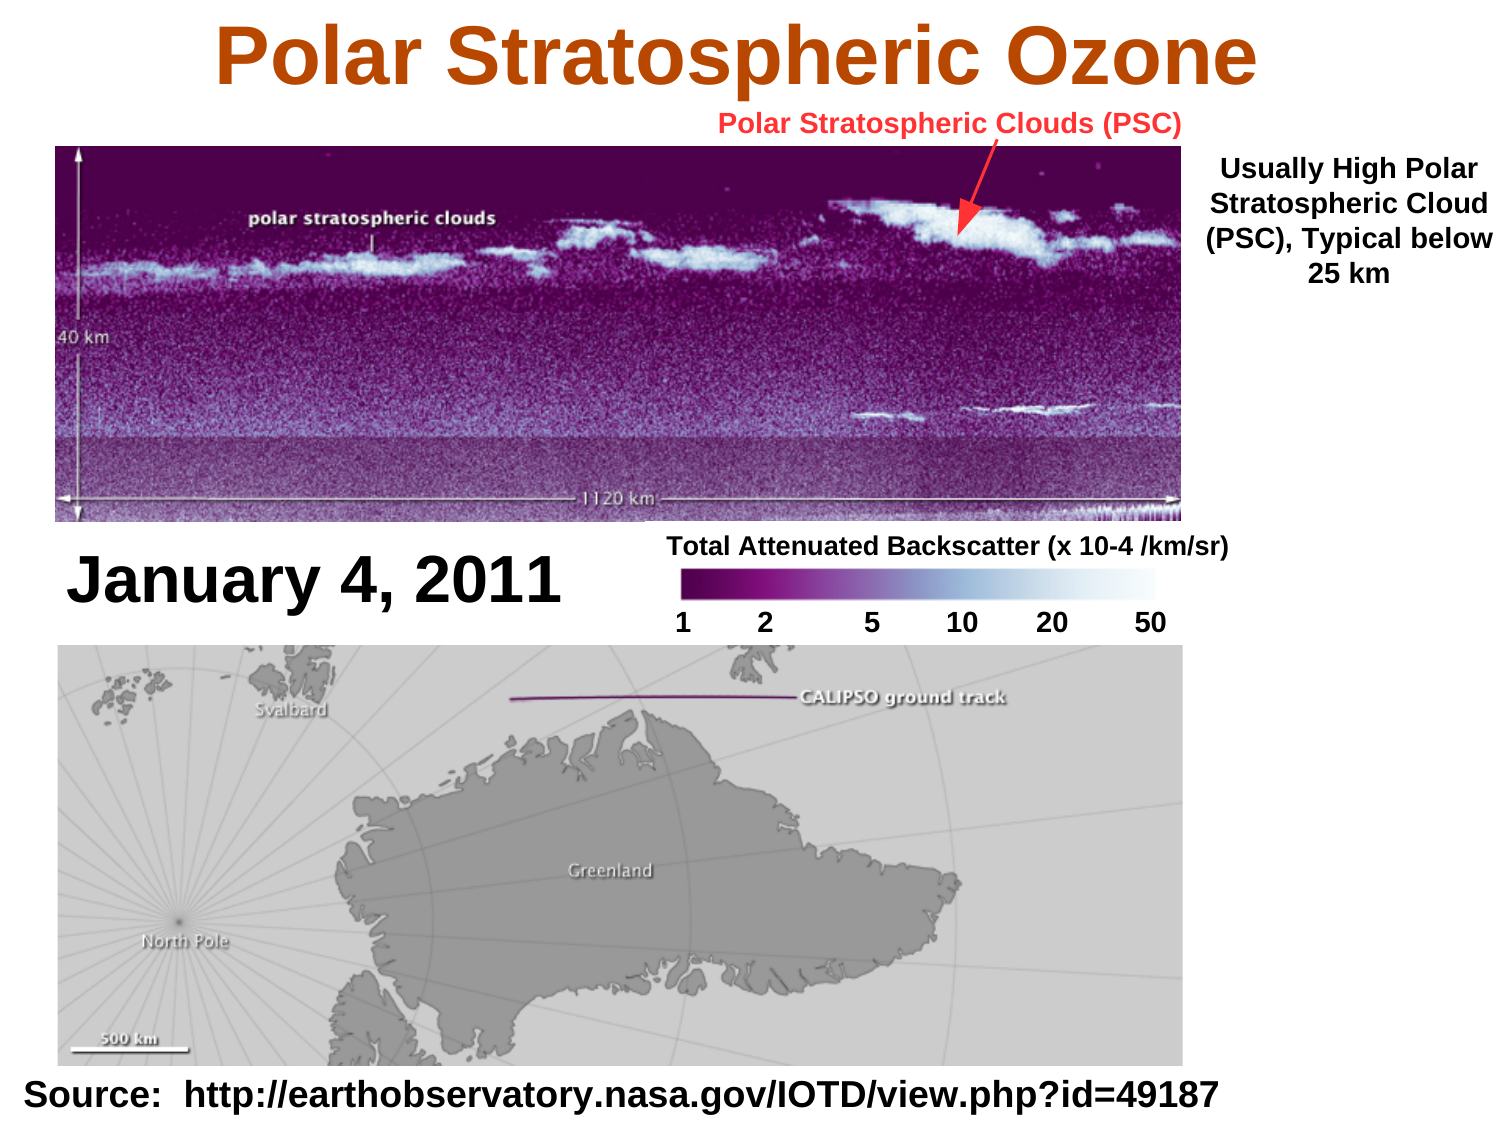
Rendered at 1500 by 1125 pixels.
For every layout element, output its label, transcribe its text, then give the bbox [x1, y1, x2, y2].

text_box Polar Stratospheric Clouds (PSC) [692, 103, 1212, 139]
text_box Polar Stratospheric Ozone [0, 1, 1500, 105]
text_box January 4, 2011 [51, 528, 652, 624]
text_box Usually High Polar Stratospheric Cloud (PSC), Typical below 25 km [1182, 141, 1500, 297]
picture [657, 569, 1180, 635]
picture [55, 146, 1181, 522]
text_box Total Attenuated Backscatter (x 10-4 /km/sr) [645, 521, 1250, 569]
picture [57, 645, 1183, 1062]
text_box 1 2 5 10 20 50 [666, 602, 1195, 641]
text_box Source: http://earthobservatory.nasa.gov/IOTD/view.php?id=49187 [8, 1062, 1236, 1123]
